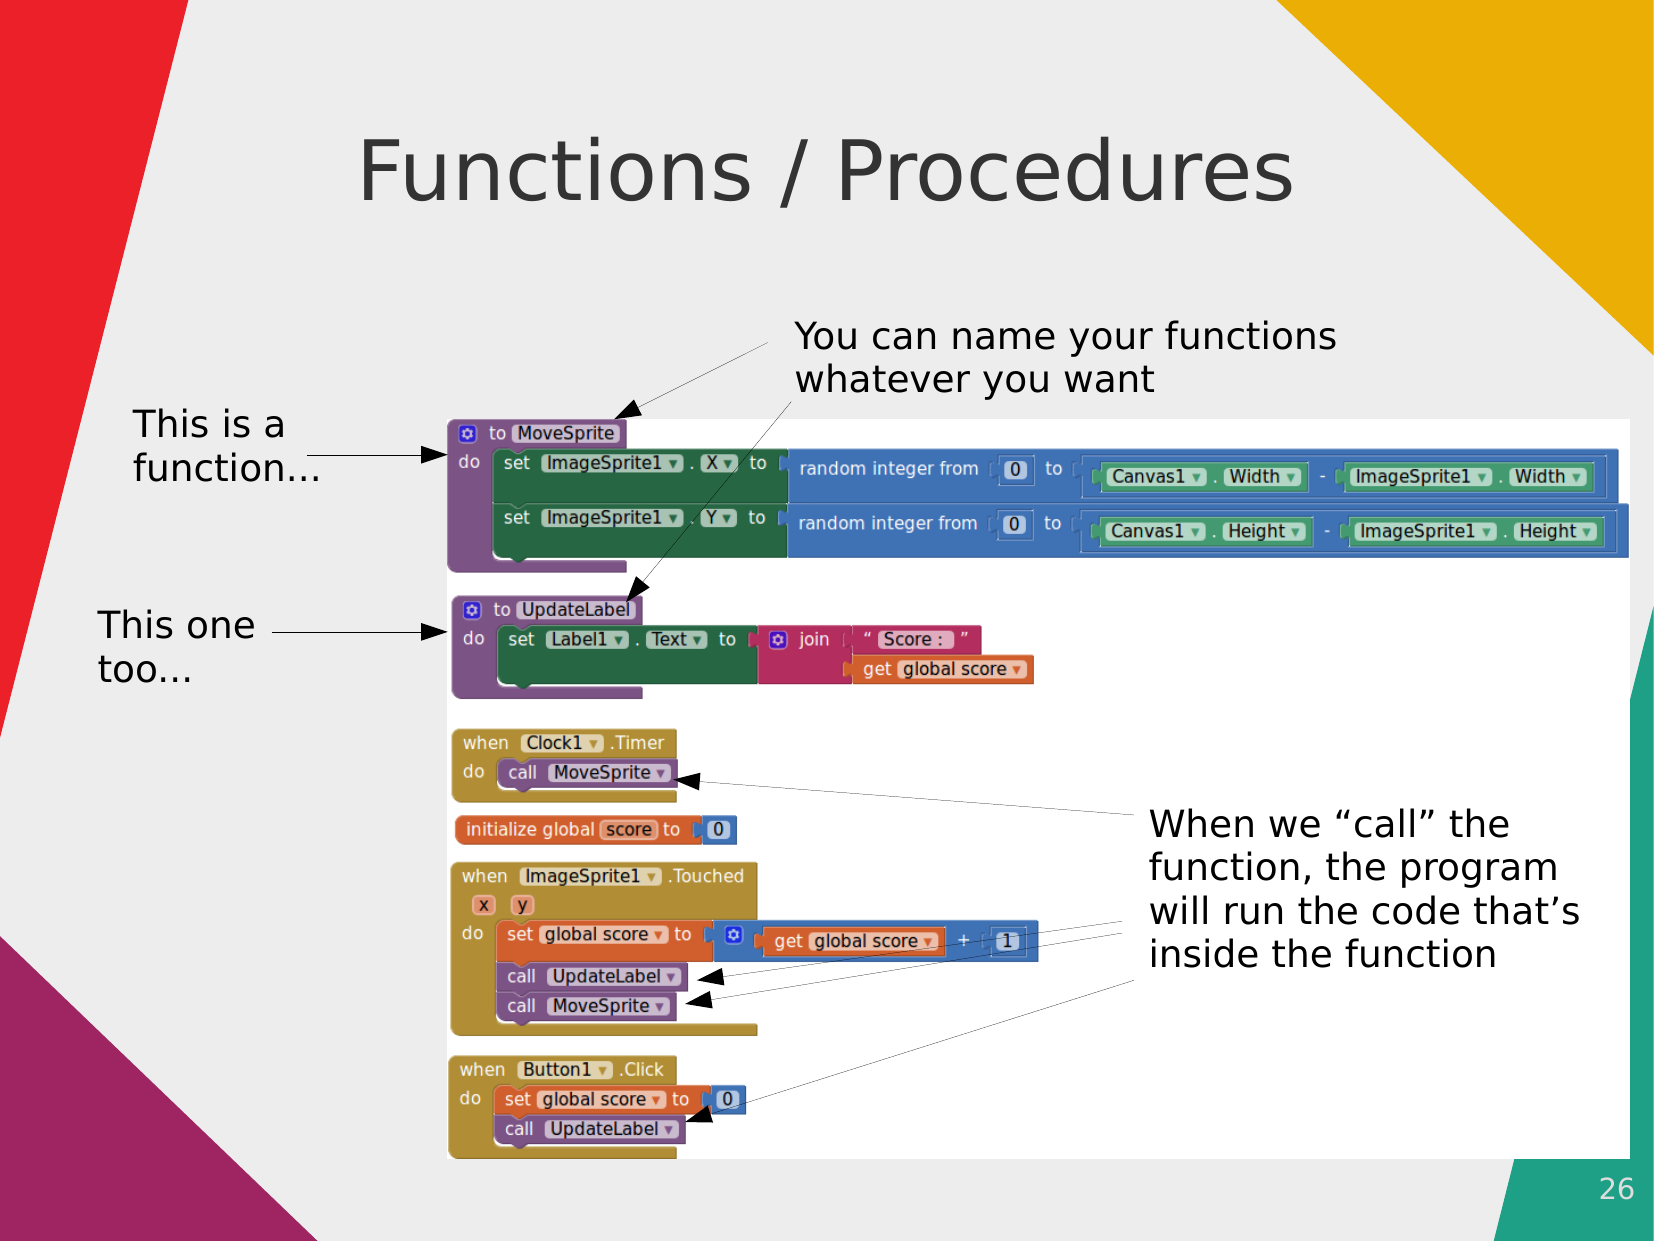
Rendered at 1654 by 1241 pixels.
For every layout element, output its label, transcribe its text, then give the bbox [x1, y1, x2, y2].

text_box This one too... [82, 596, 367, 699]
title Functions / Procedures [114, 73, 1539, 271]
text_box When we “call” the function, the program will run the code that’s inside the function [1133, 795, 1607, 985]
text_box You can name your functions whatever you want [779, 307, 1489, 453]
text_box This is a function... [118, 395, 426, 498]
picture [447, 419, 1630, 1159]
